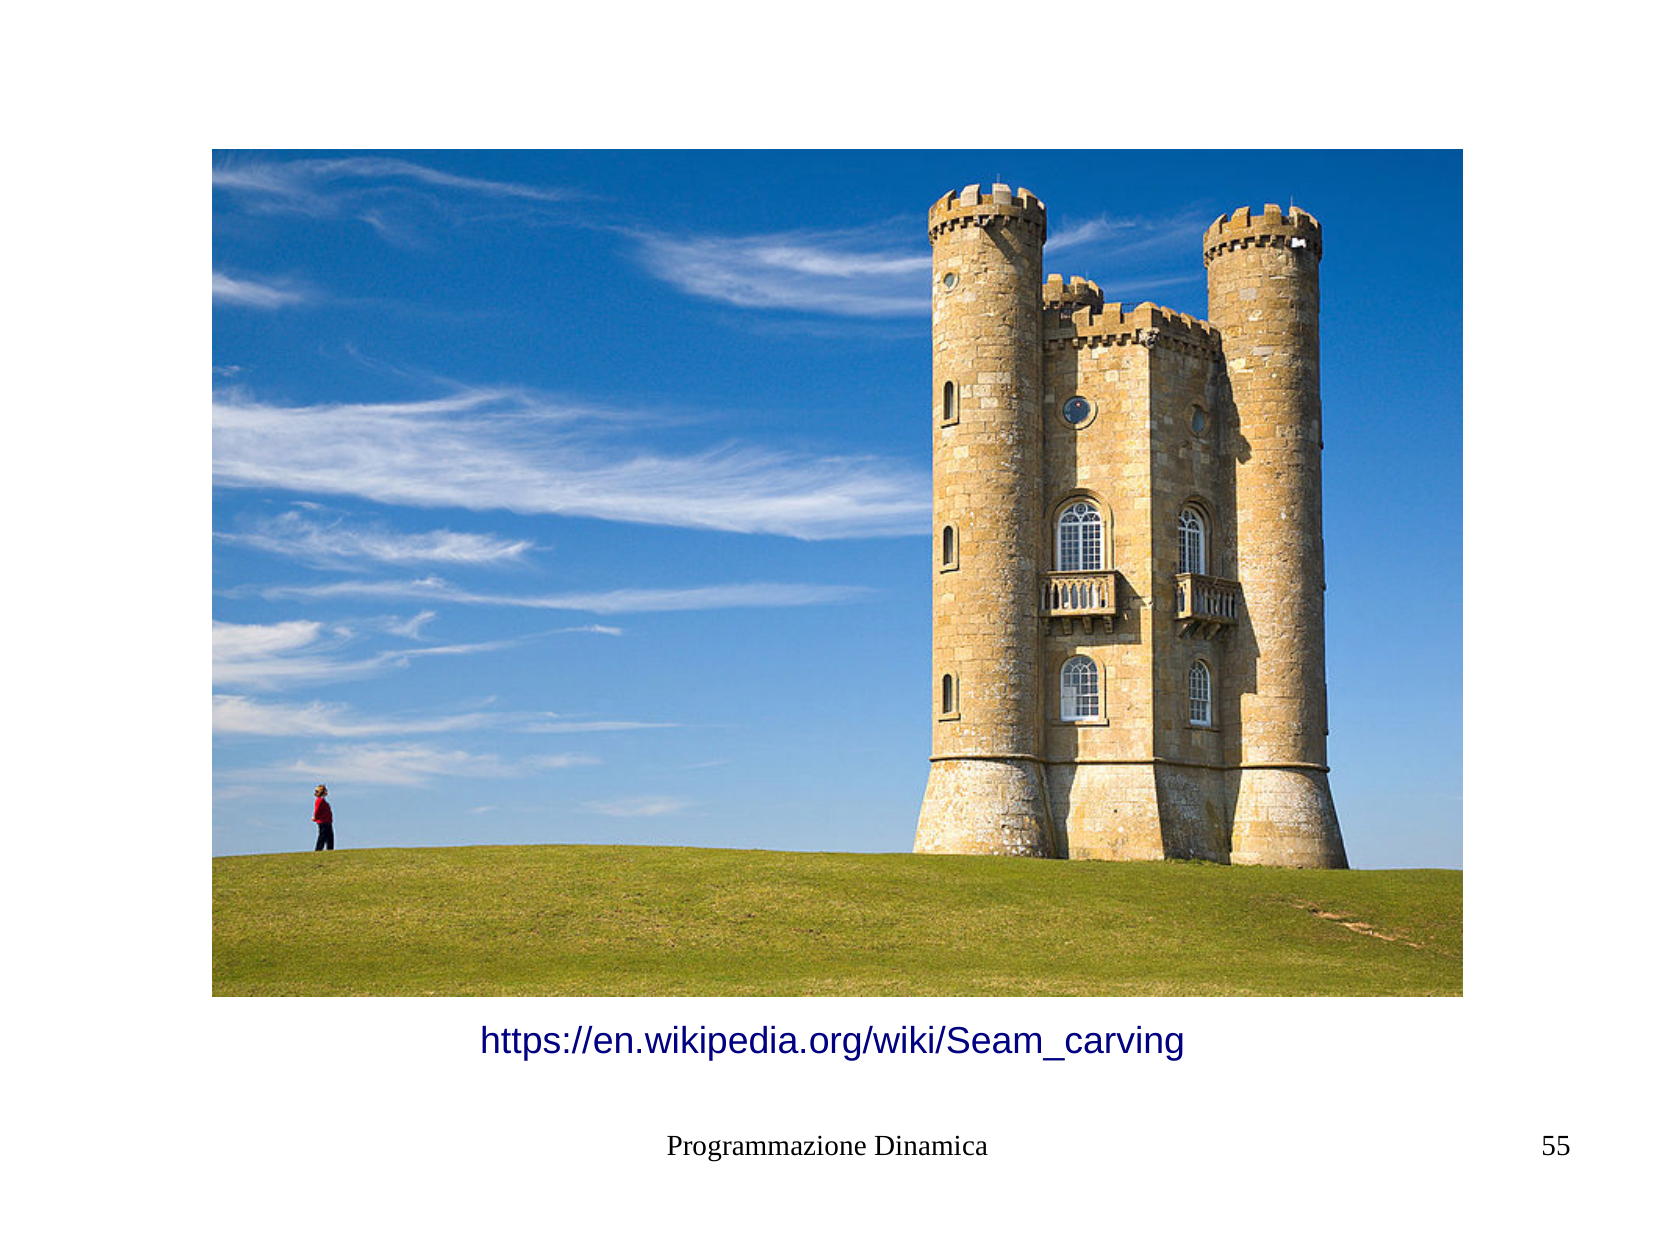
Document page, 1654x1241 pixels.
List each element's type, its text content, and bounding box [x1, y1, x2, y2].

text_box https://en.wikipedia.org/wiki/Seam_carving [465, 1012, 1201, 1070]
picture [212, 149, 1463, 997]
